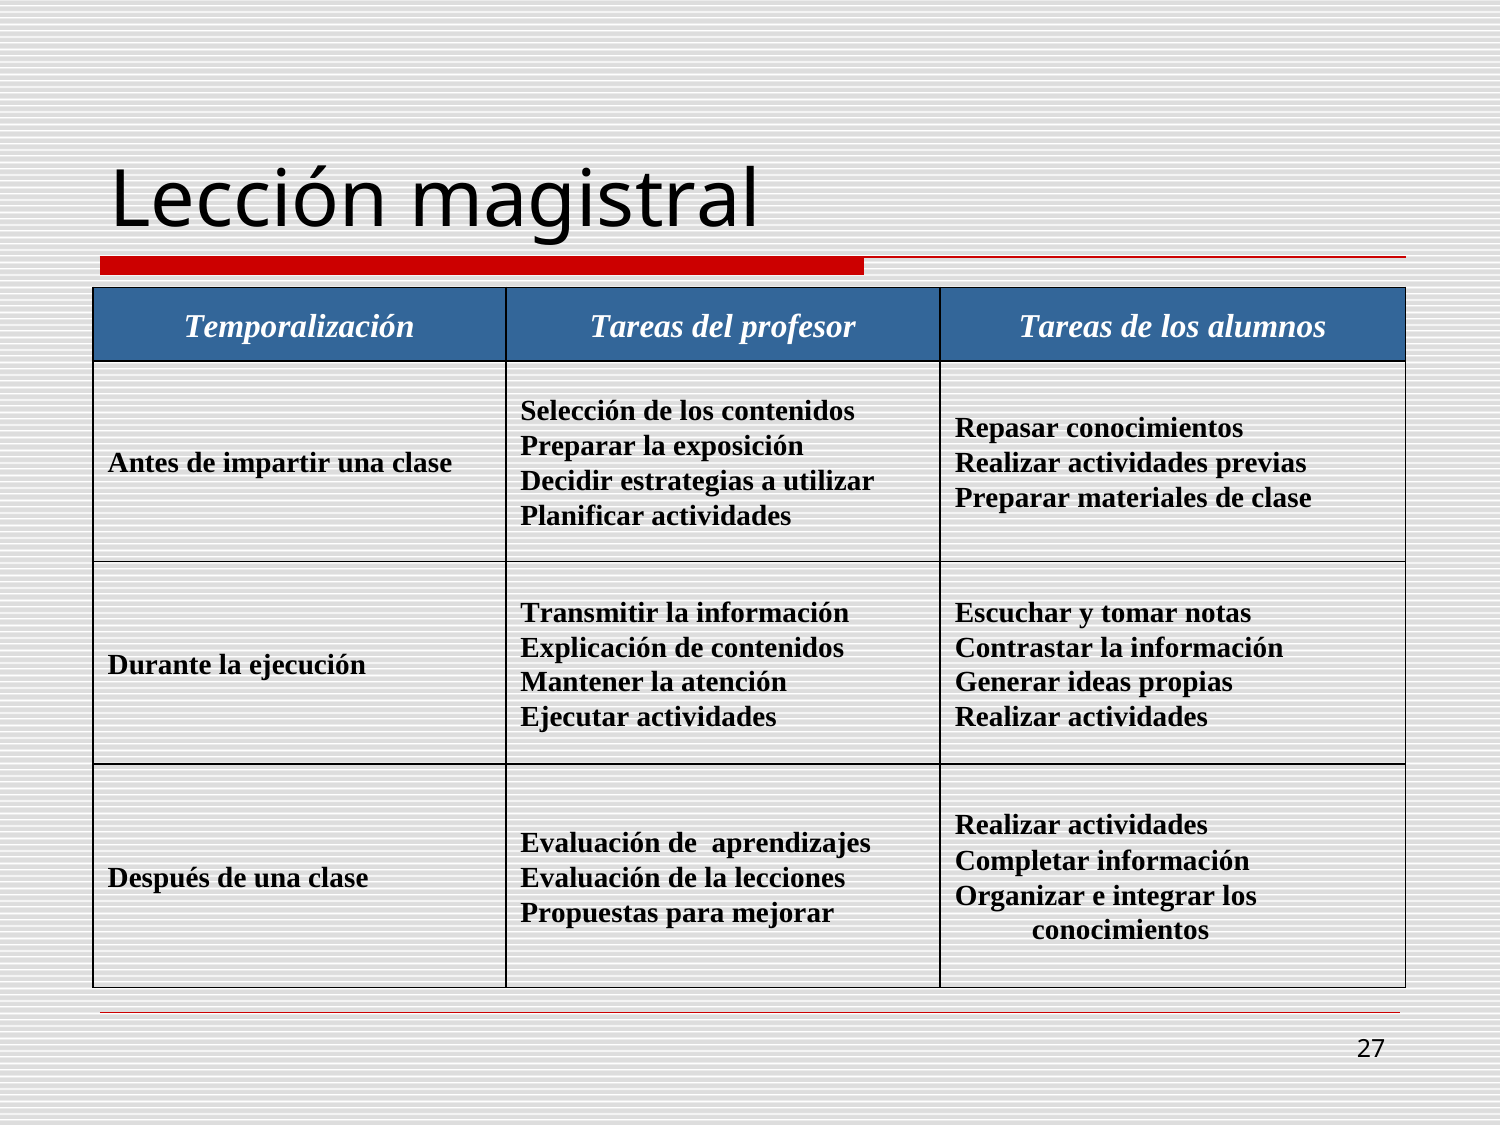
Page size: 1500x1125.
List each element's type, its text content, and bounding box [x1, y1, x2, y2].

table_cell Selección de los contenidos Preparar la exposición Decidir estrategias a utilizar Planificar actividades [507, 362, 939, 561]
table_header Temporalización [94, 288, 505, 360]
table_header Tareas del profesor [507, 288, 939, 360]
title Lección magistral [94, 49, 1407, 250]
table_cell Antes de impartir una clase [94, 362, 505, 561]
table_cell Evaluación de aprendizajes Evaluación de la lecciones Propuestas para mejorar [507, 765, 939, 987]
table_cell Repasar conocimientos Realizar actividades previas Preparar materiales de clase [941, 362, 1405, 561]
table_cell Transmitir la información Explicación de contenidos Mantener la atención Ejecutar actividades [507, 562, 939, 763]
table_cell Escuchar y tomar notas Contrastar la información Generar ideas propias Realizar actividades [941, 562, 1405, 763]
table_cell Realizar actividades Completar información Organizar e integrar los conocimientos [941, 765, 1405, 987]
table_cell Después de una clase [94, 765, 505, 987]
picture [0, 0, 1500, 1125]
table_header Tareas de los alumnos [941, 288, 1405, 360]
table_cell Durante la ejecución [94, 562, 505, 763]
text_box <número> [1074, 1024, 1401, 1103]
